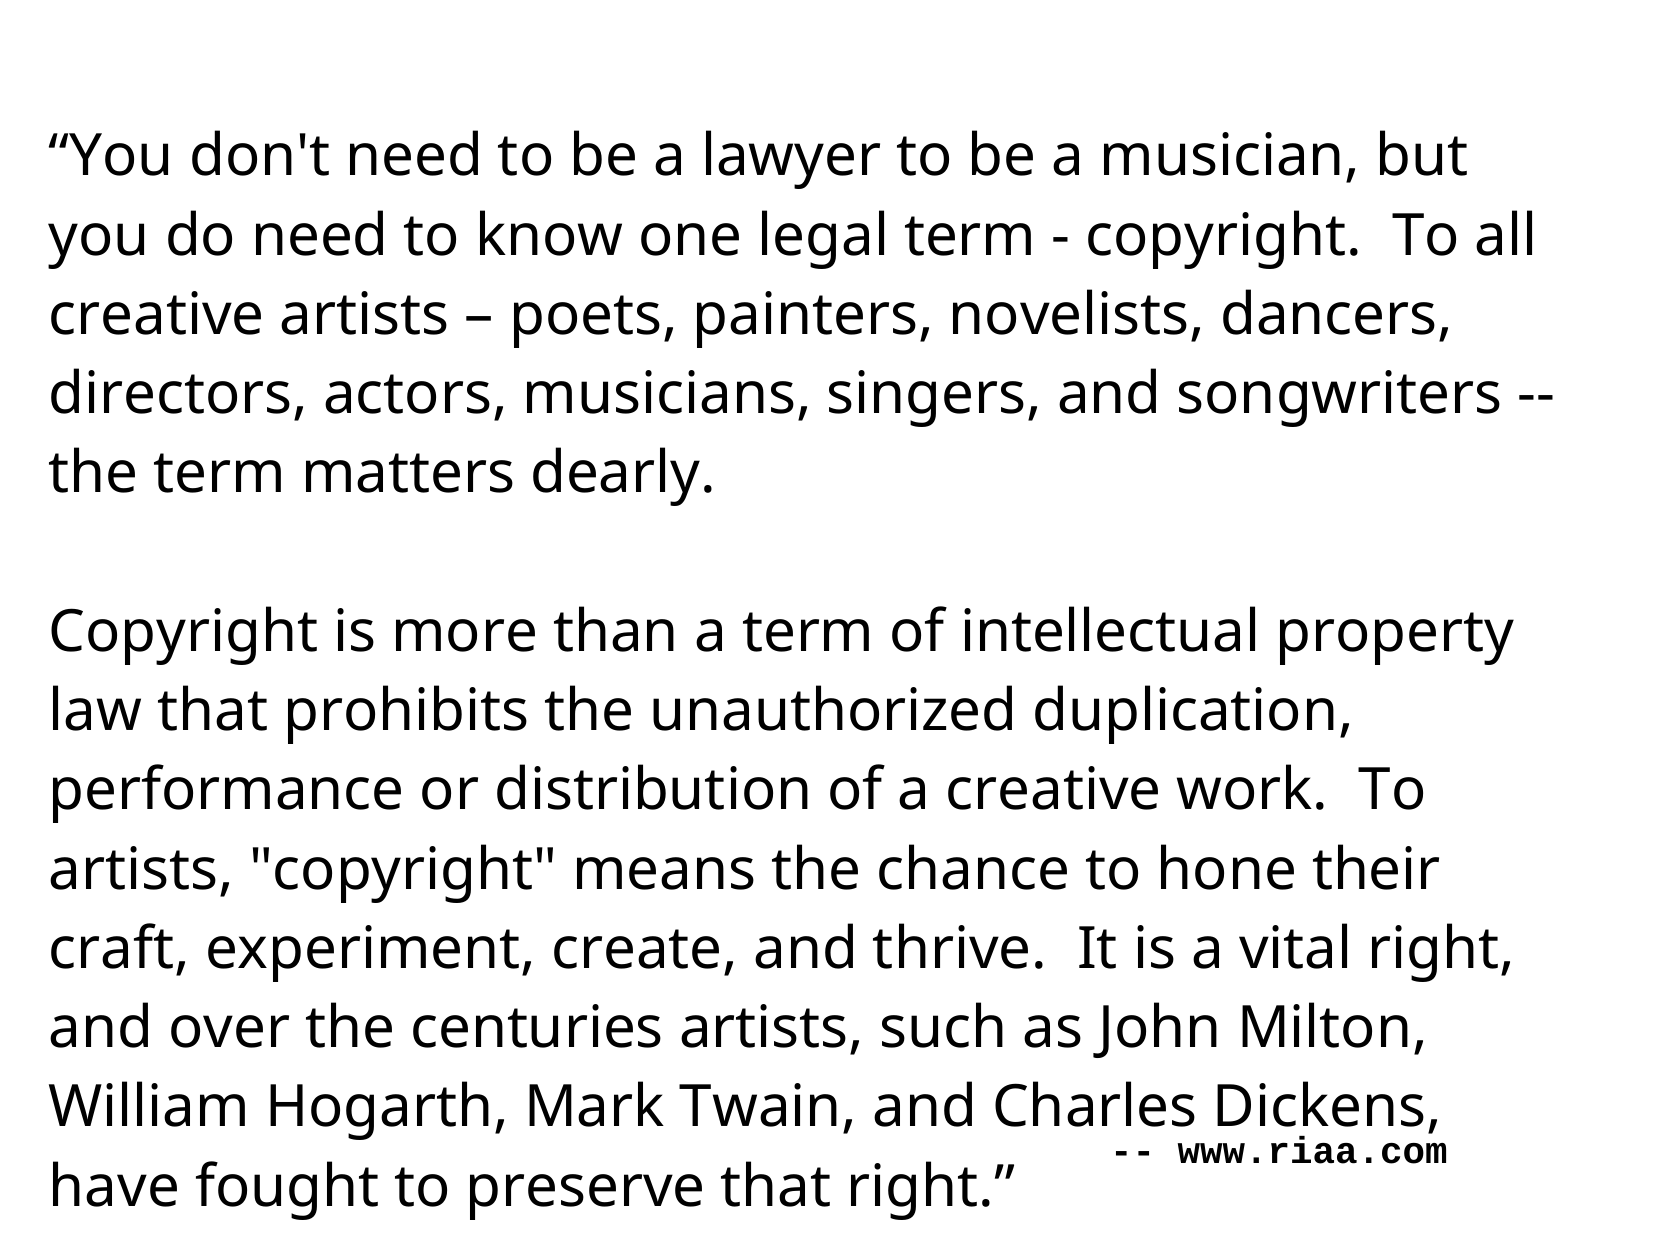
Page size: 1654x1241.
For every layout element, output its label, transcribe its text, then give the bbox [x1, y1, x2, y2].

text_box -- www.riaa.com [1095, 1125, 1463, 1190]
text_box “You don't need to be a lawyer to be a musician, but you do need to know one legal term - copyright. To all creative artists – poets, painters, novelists, dancers, directors, actors, musicians, singers, and songwriters -- the term matters dearly. Copyright is more than a term of intellectual property law that prohibits the unauthorized duplication, performance or distribution of a creative work. To artists, "copyright" means the chance to hone their craft, experiment, create, and thrive. It is a vital right, and over the centuries artists, such as John Milton, William Hogarth, Mark Twain, and Charles Dickens, have fought to preserve that right.” [34, 106, 1654, 1183]
